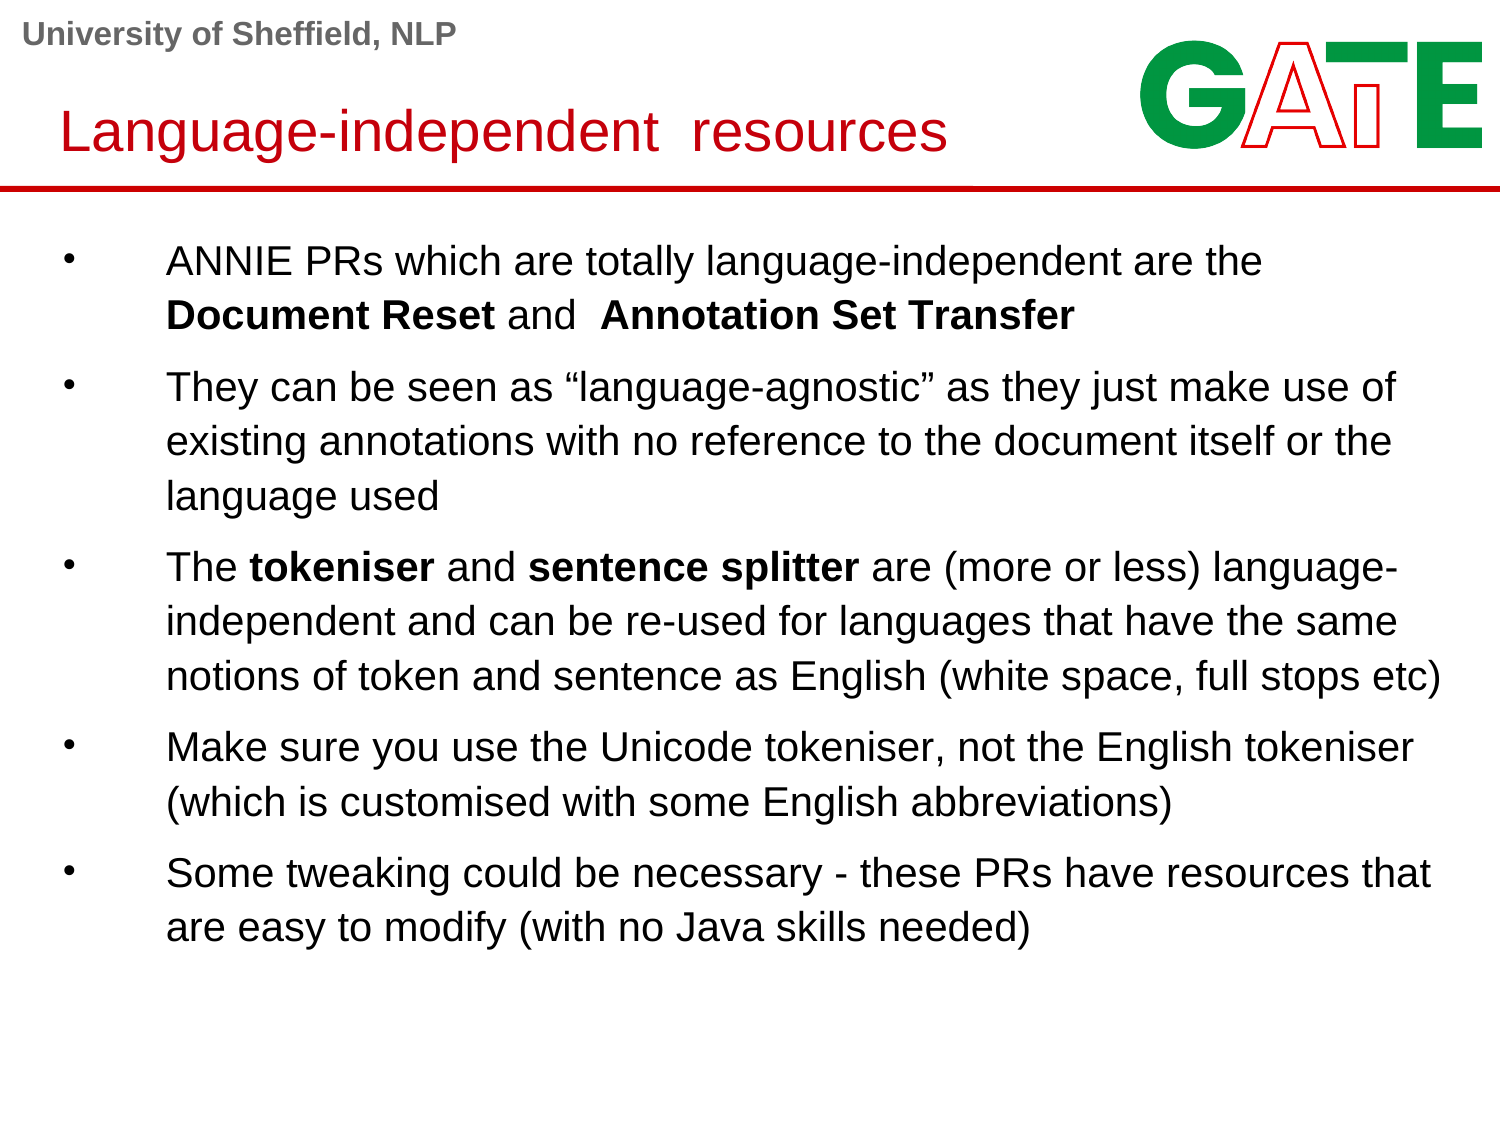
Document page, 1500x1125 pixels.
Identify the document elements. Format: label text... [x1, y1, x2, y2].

picture [1133, 23, 1489, 166]
title Language-independent resources [44, 29, 1388, 227]
list ANNIE PRs which are totally language-independent are the Document Reset and Annotation Set Transfer They can be seen as “language-agnostic” as they just make use of existing annotations with no reference to the document itself or the language used The tokeniser and sentence splitter are (more or less) language-independent and can be re-used for languages that have the same notions of token and sentence as English (white space, full stops etc) Make sure you use the Unicode tokeniser, not the English tokeniser (which is customised with some English abbreviations) Some tweaking could be necessary - these PRs have resources that are easy to modify (with no Java skills needed) [47, 221, 1465, 1052]
